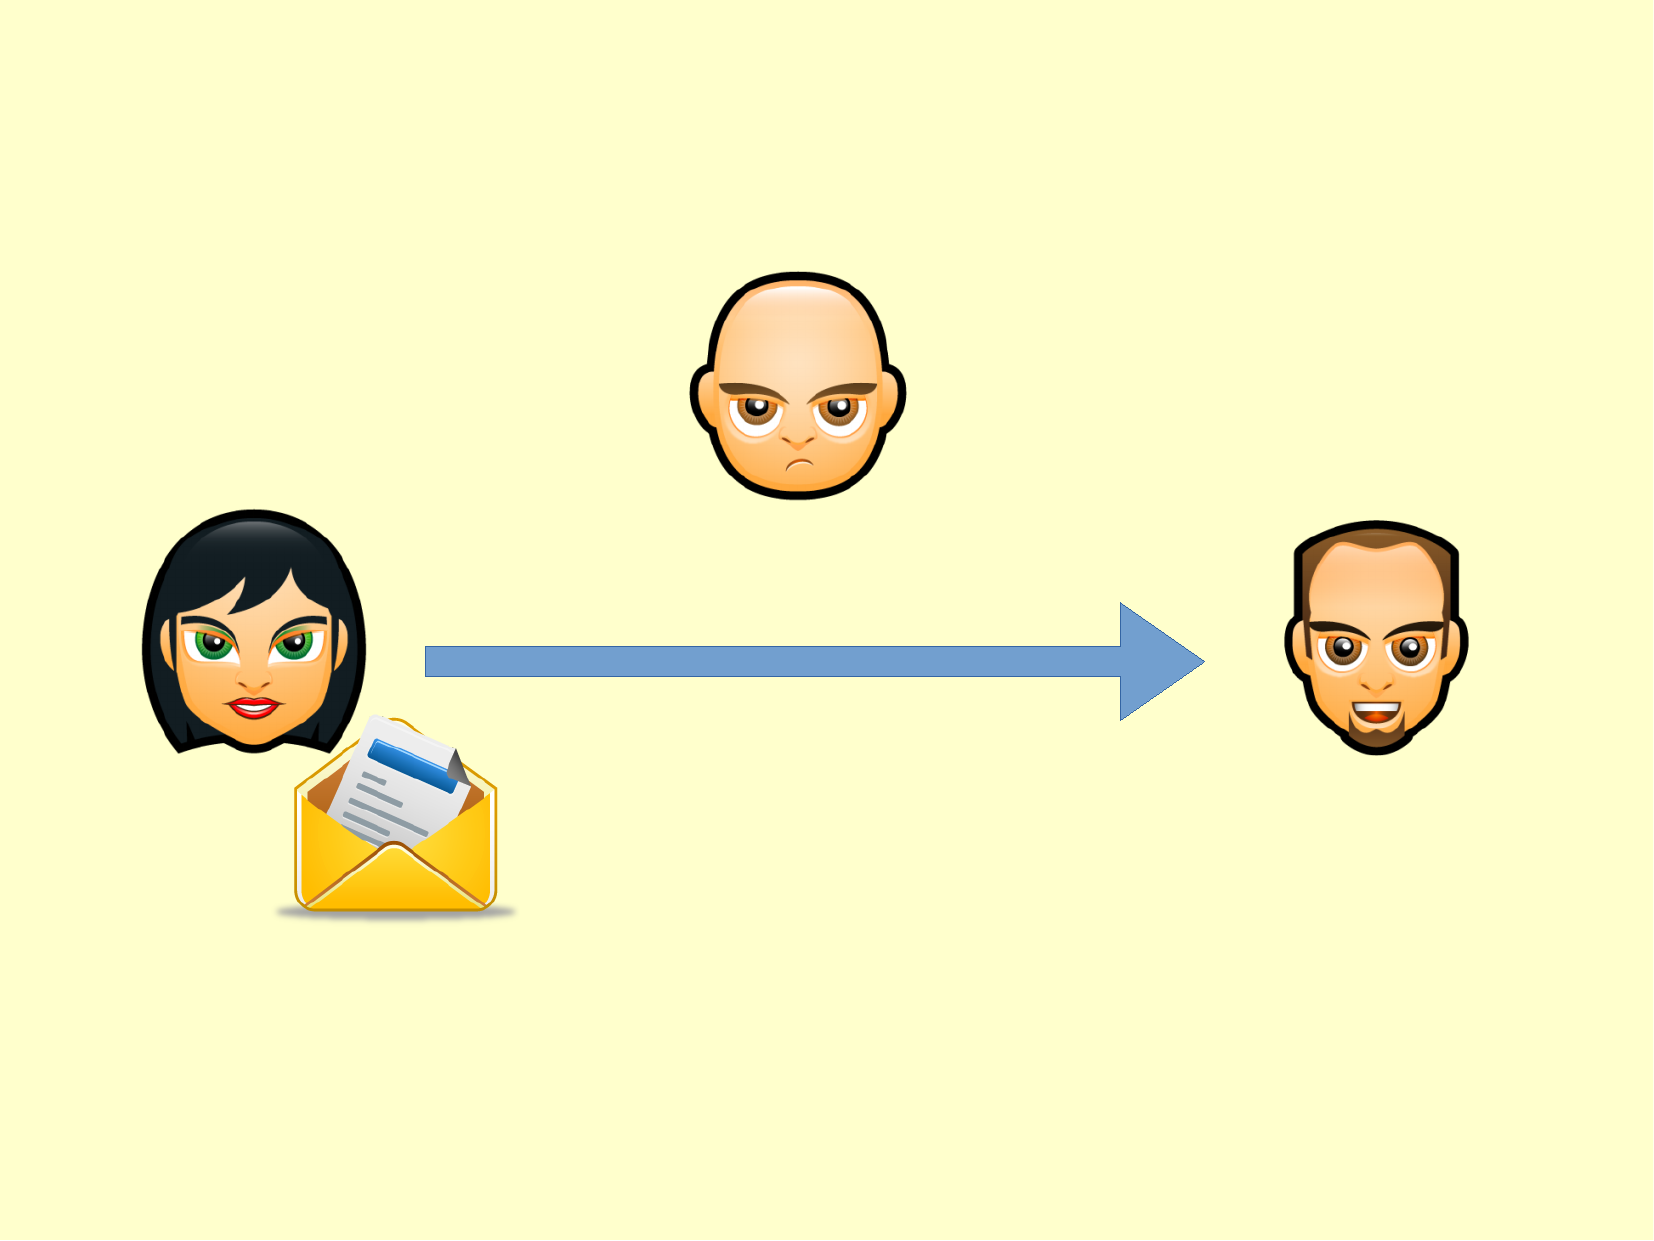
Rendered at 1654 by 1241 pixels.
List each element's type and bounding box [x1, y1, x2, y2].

picture [129, 507, 520, 934]
picture [1251, 509, 1501, 756]
text_box [425, 602, 1205, 721]
picture [673, 259, 922, 507]
